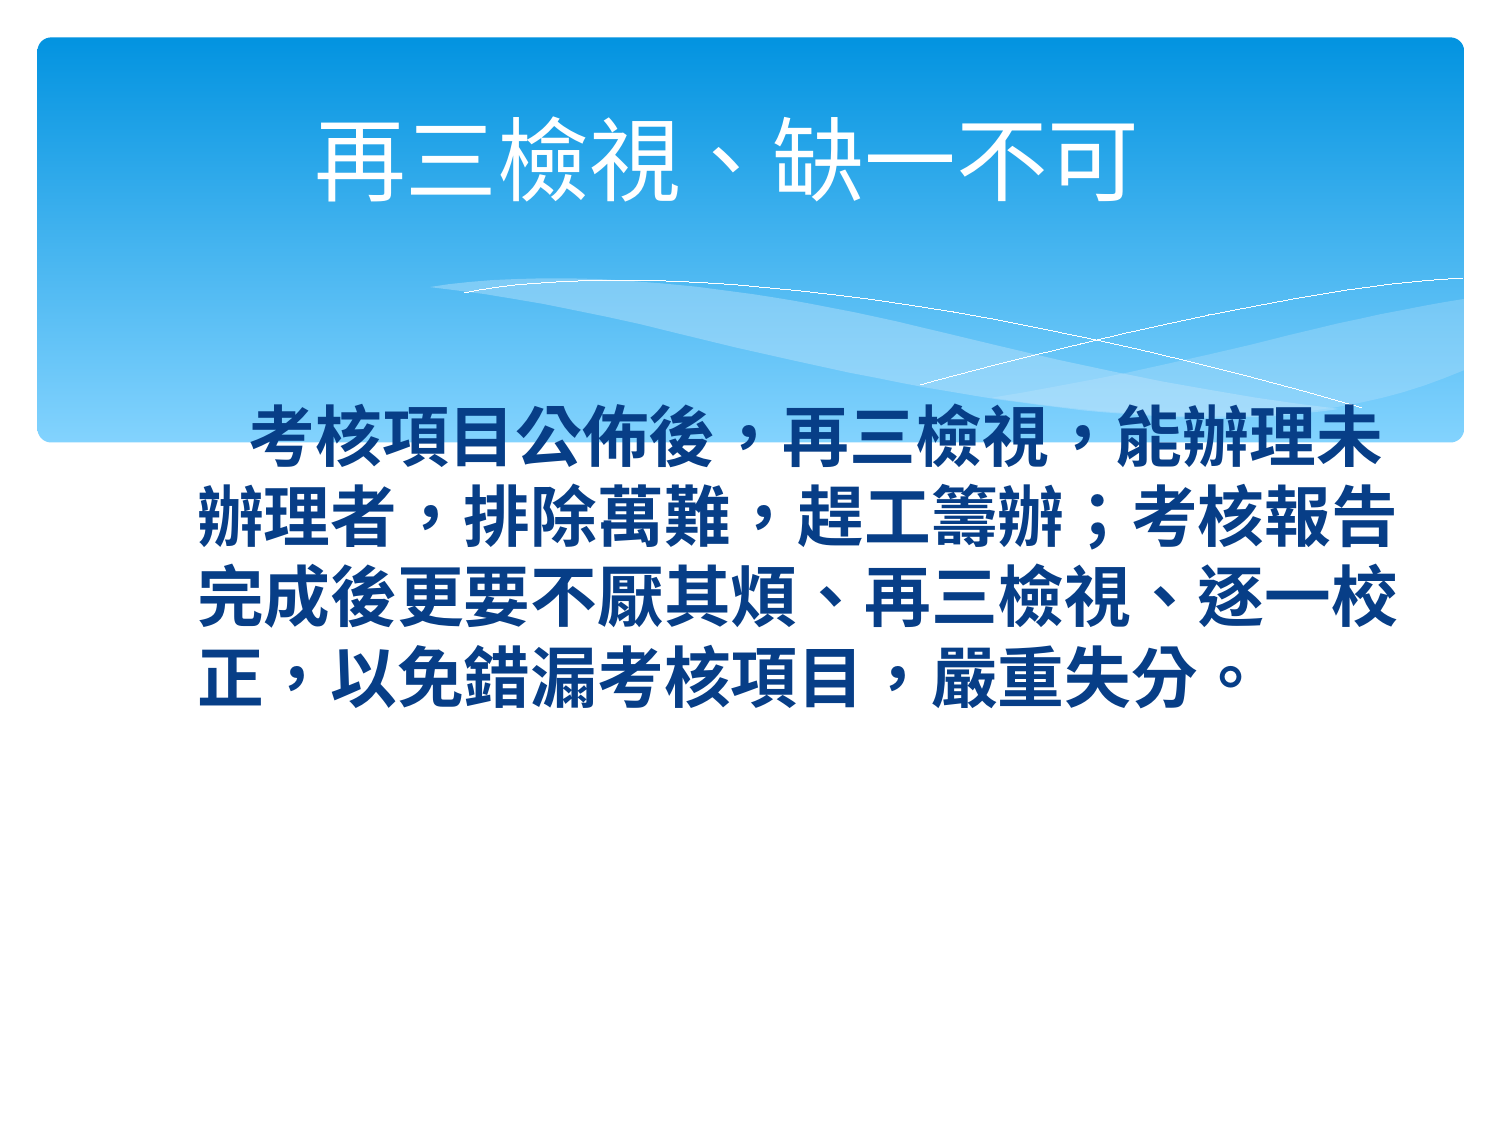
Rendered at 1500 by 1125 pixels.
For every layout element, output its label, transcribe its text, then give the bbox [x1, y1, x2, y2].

list 考核項目公佈後，再三檢視，能辦理未辦理者，排除萬難，趕工籌辦；考核報告完成後更要不厭其煩、再三檢視、逐一校正，以免錯漏考核項目，嚴重失分。 [137, 387, 1459, 1071]
title 再三檢視、缺一不可 [75, 55, 1426, 261]
